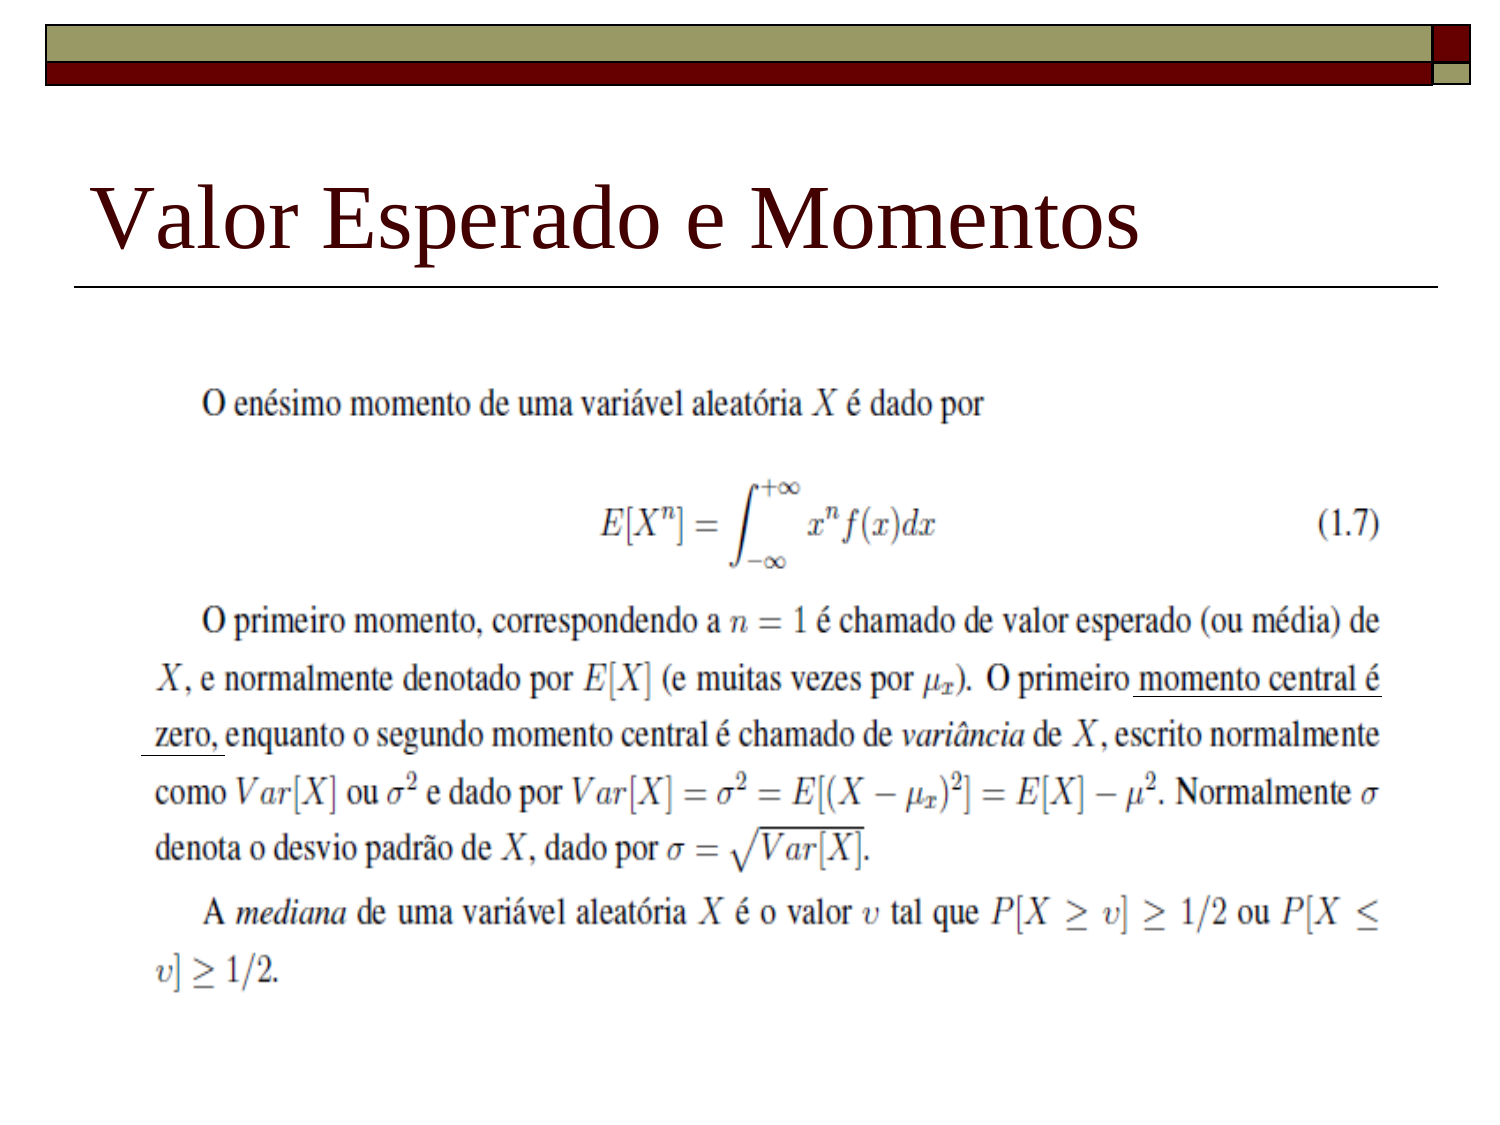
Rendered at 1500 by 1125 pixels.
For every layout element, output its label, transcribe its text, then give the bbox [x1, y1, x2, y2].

title Valor Esperado e Momentos [75, 87, 1426, 275]
picture [88, 354, 1447, 1063]
